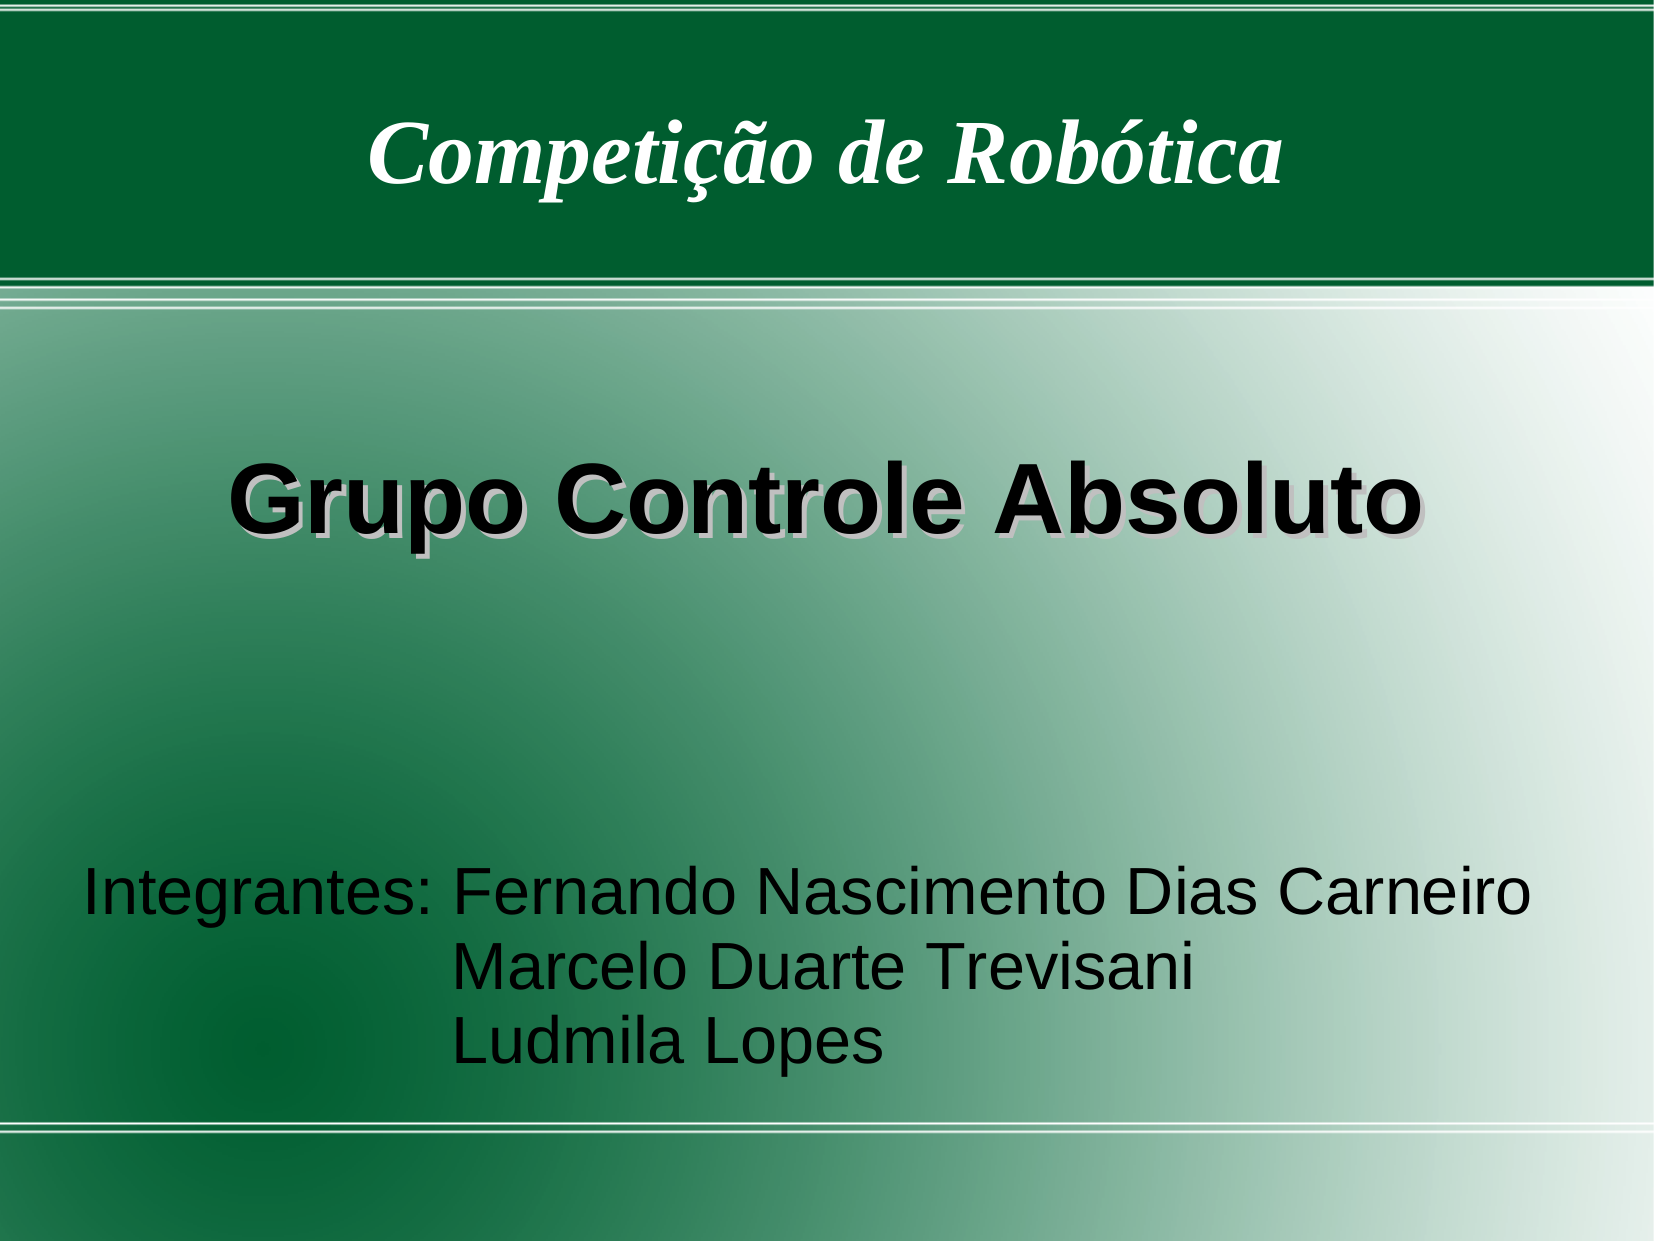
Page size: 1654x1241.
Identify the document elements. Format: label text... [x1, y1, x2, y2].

subtitle Grupo Controle Absoluto Integrantes: Fernando Nascimento Dias Carneiro Marcelo Duarte Trevisani Ludmila Lopes [82, 337, 1571, 1184]
title Competição de Robótica [82, 49, 1571, 257]
picture [0, 0, 1654, 1241]
